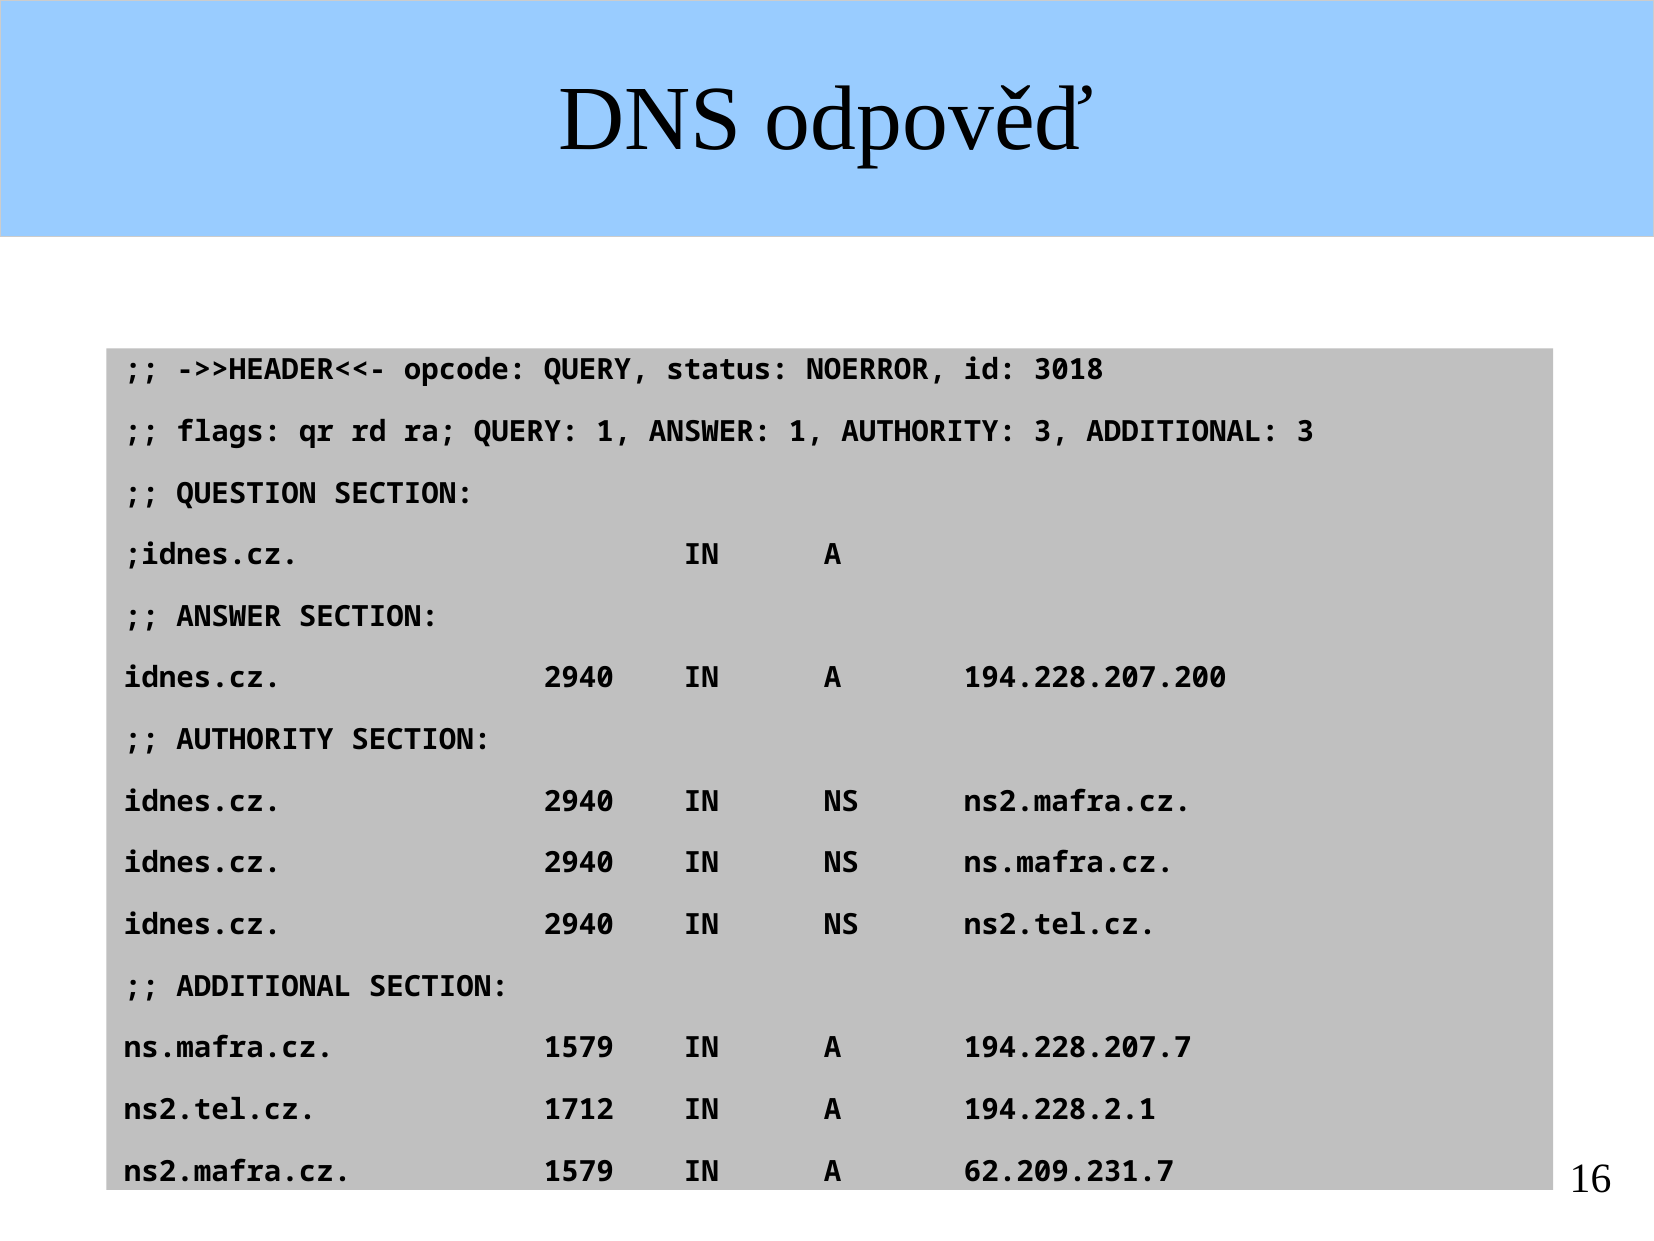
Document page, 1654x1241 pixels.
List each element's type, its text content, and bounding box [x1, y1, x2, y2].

list ;; ->>HEADER<<- opcode: QUERY, status: NOERROR, id: 3018 ;; flags: qr rd ra; QUERY: 1, ANSWER: 1, AUTHORITY: 3, ADDITIONAL: 3 ;; QUESTION SECTION: ;idnes.cz. IN A ;; ANSWER SECTION: idnes.cz. 2940 IN A 194.228.207.200 ;; AUTHORITY SECTION: idnes.cz. 2940 IN NS ns2.mafra.cz. idnes.cz. 2940 IN NS ns.mafra.cz. idnes.cz. 2940 IN NS ns2.tel.cz. ;; ADDITIONAL SECTION: ns.mafra.cz. 1579 IN A 194.228.207.7 ns2.tel.cz. 1712 IN A 194.228.2.1 ns2.mafra.cz. 1579 IN A 62.209.231.7 [106, 348, 1554, 1188]
title DNS odpověď [0, 0, 1654, 237]
